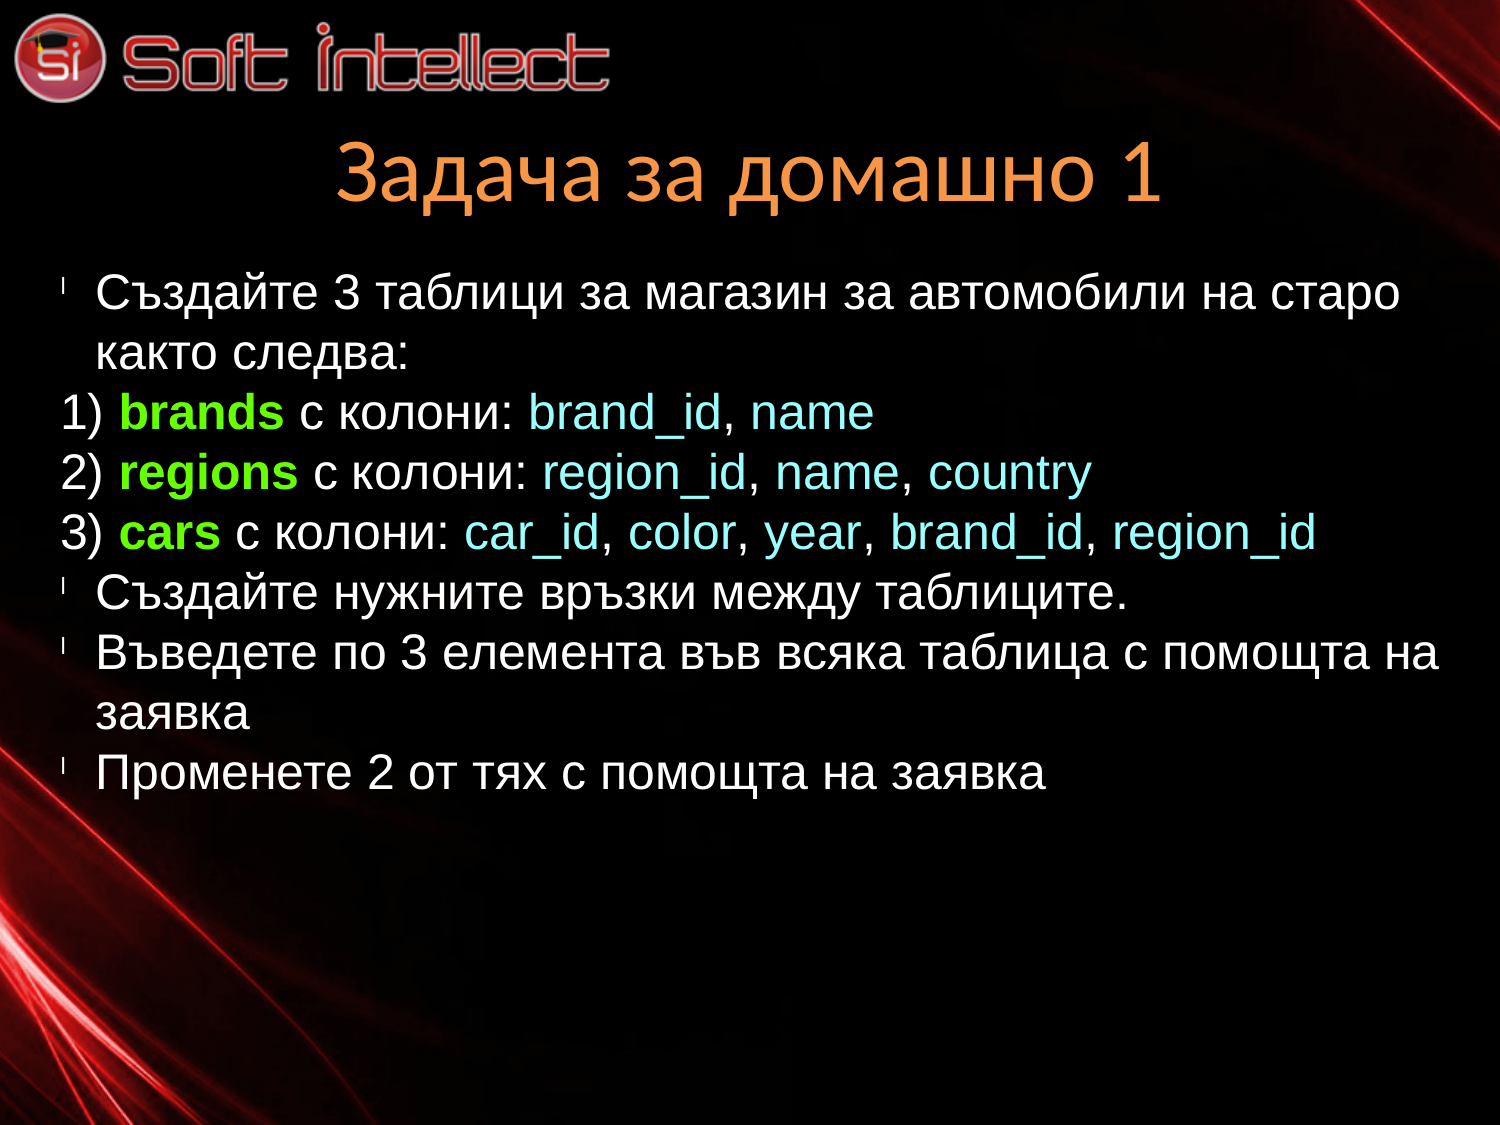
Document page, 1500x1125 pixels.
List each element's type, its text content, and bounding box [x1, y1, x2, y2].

picture [0, 0, 1500, 1125]
text_box Задача за домашно 1 [75, 71, 1425, 251]
text_box Създайте 3 таблици за магазин за автомобили на старо както следва: 1) brands с колони: brand_id, name 2) regions с колони: region_id, name, country 3) cars с колони: car_id, color, year, brand_id, region_id Създайте нужните връзки между таблиците. Въведете по 3 елемента във всяка таблица с помощта на заявка Променете 2 от тях с помощта на заявка [45, 251, 1455, 492]
